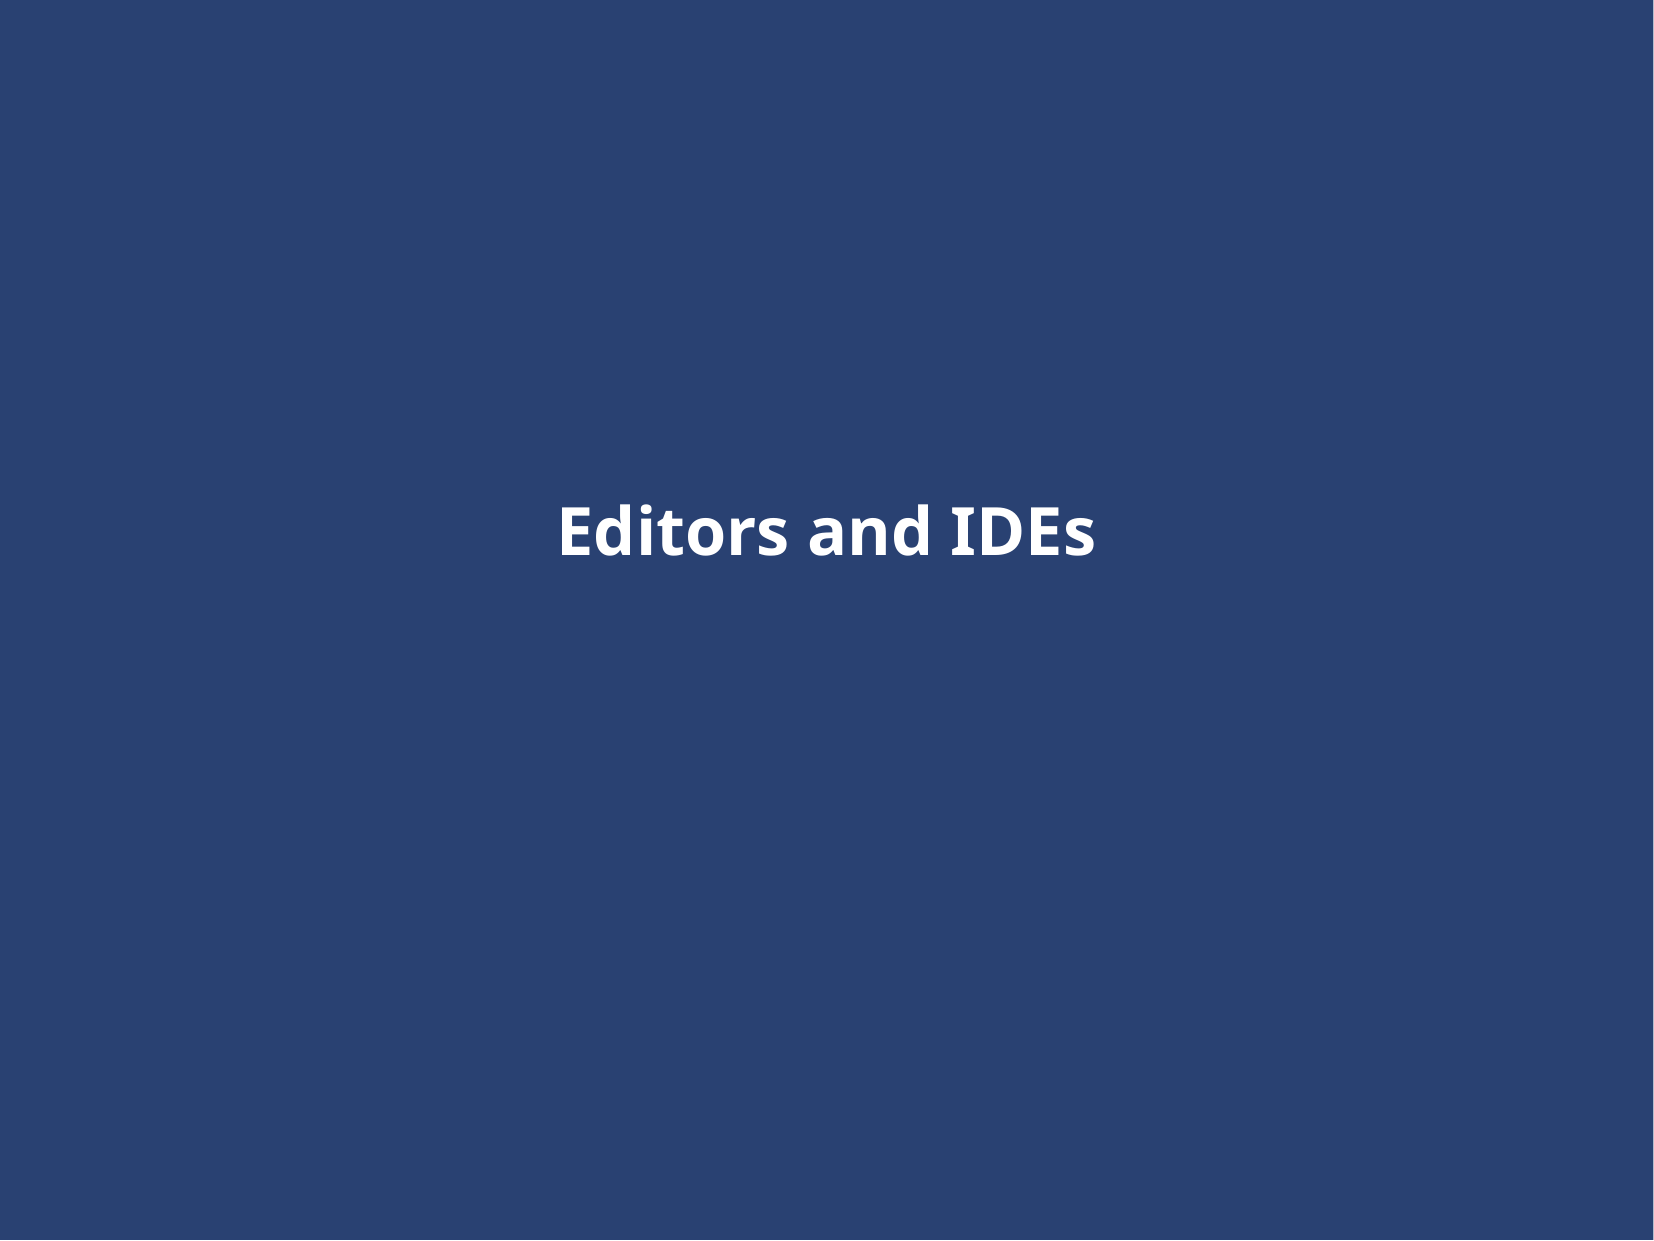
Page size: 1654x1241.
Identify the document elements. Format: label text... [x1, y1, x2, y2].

subtitle Editors and IDEs [82, 49, 1571, 1109]
